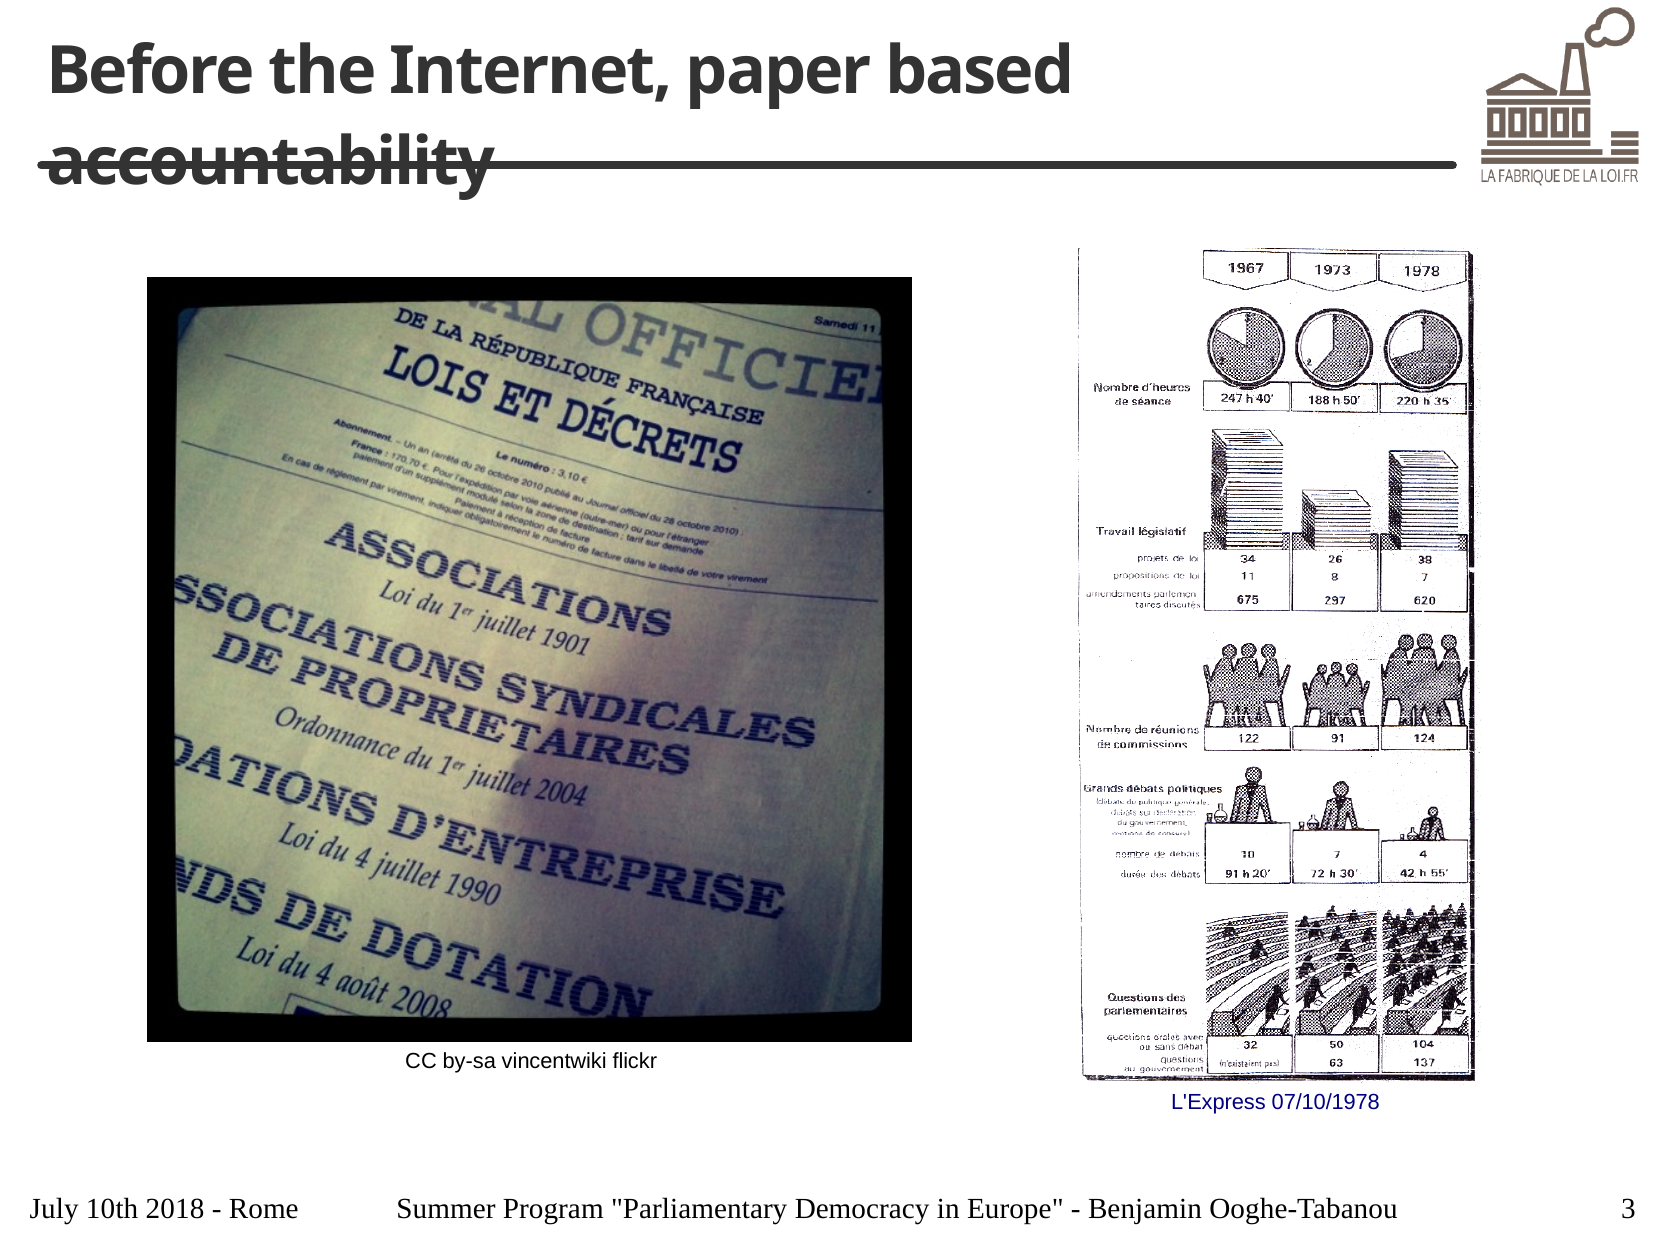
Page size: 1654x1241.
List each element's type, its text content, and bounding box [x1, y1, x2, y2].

picture [147, 277, 912, 1041]
picture [1074, 248, 1481, 1082]
text_box CC by-sa vincentwiki flickr [147, 1041, 916, 1081]
picture [1464, 0, 1654, 189]
text_box L'Express 07/10/1978 [1068, 1082, 1483, 1123]
title Before the Internet, paper based accountability [29, 37, 1518, 189]
